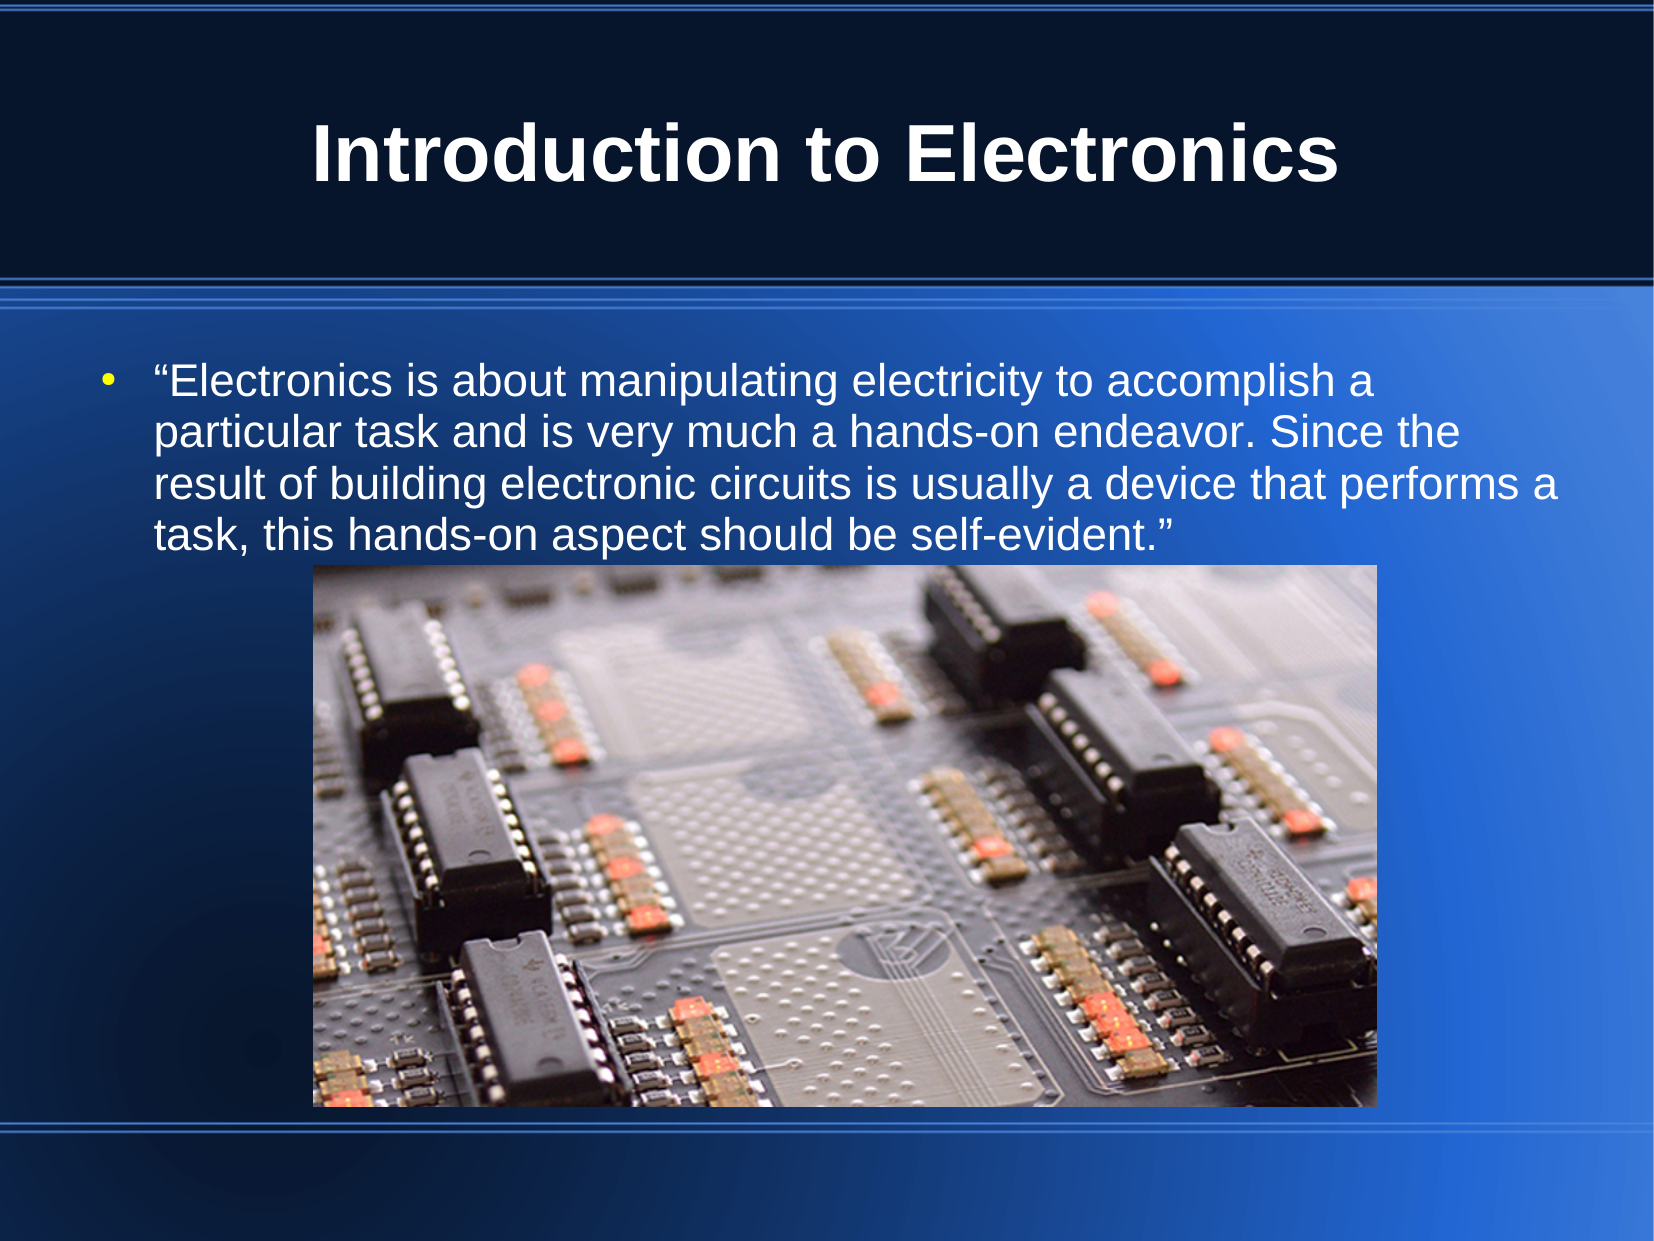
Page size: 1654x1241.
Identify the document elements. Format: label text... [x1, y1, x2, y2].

list “Electronics is about manipulating electricity to accomplish a particular task and is very much a hands-on endeavor. Since the result of building electronic circuits is usually a device that performs a task, this hands-on aspect should be self-evident.” [82, 355, 1571, 1058]
title Introduction to Electronics [82, 49, 1571, 257]
picture [0, 0, 1654, 1241]
